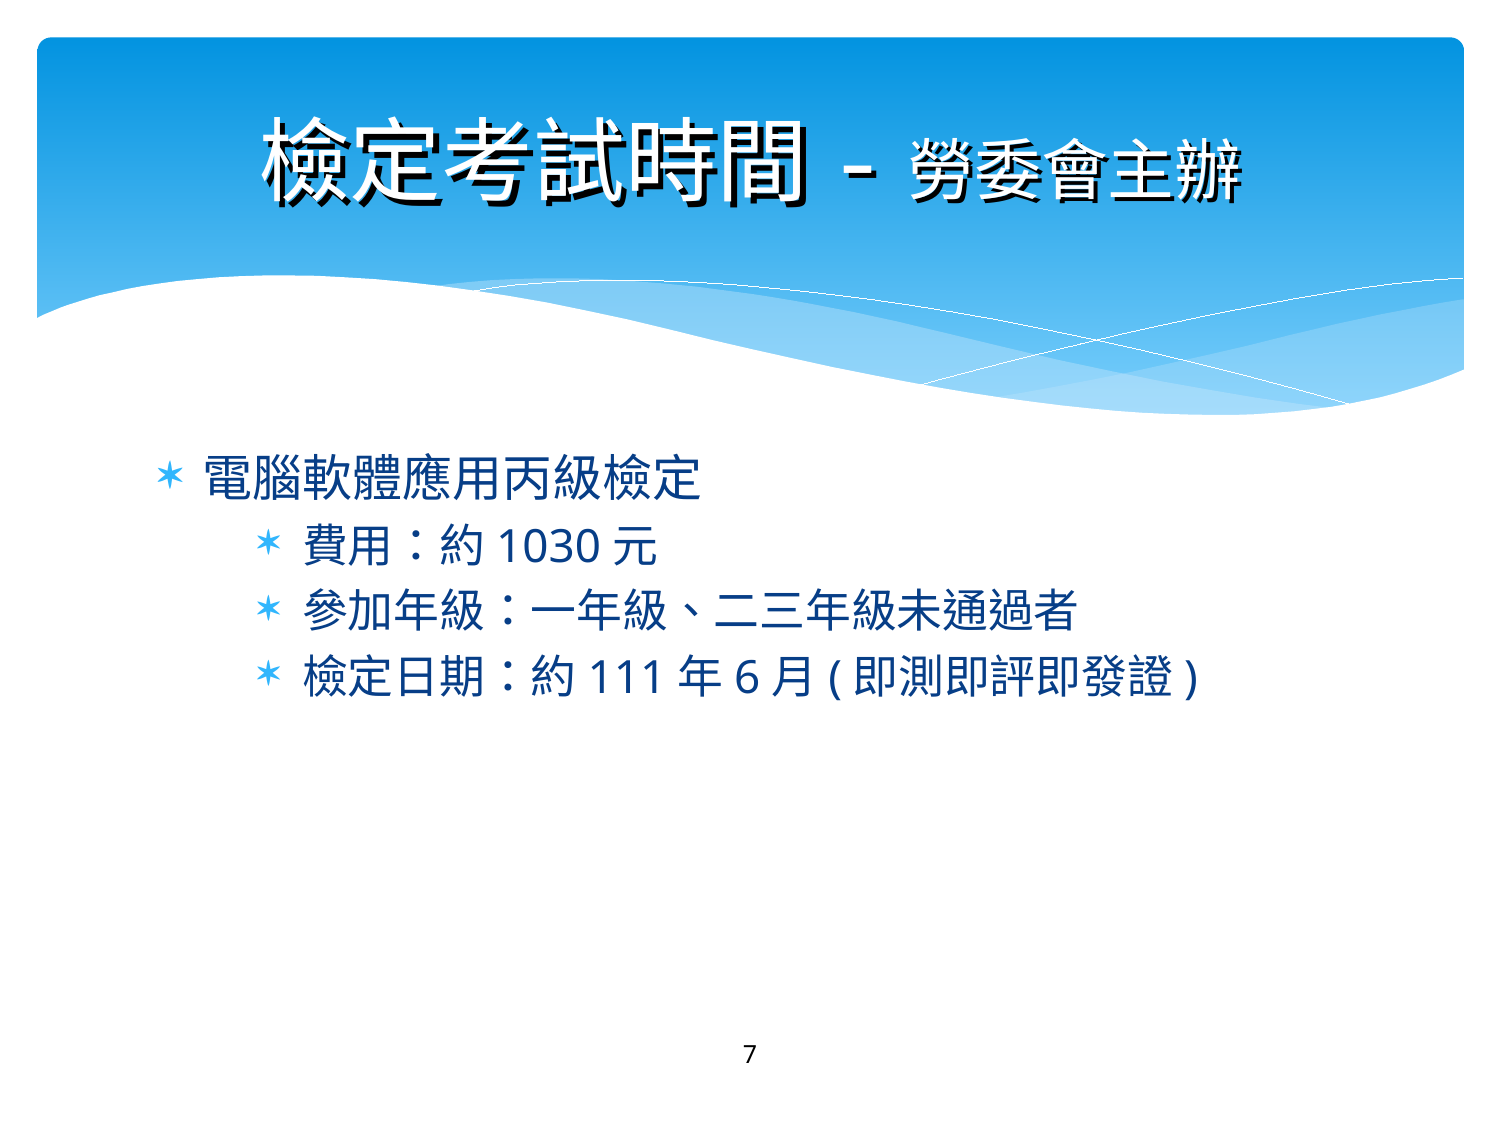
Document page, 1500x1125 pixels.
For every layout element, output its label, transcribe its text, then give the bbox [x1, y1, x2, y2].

text_box 7 [654, 1025, 846, 1086]
list 電腦軟體應用丙級檢定 費用：約1030元 參加年級：一年級、二三年級未通過者 檢定日期：約111年6月(即測即評即發證) [142, 438, 1359, 1005]
title 檢定考試時間-勞委會主辦 [75, 55, 1426, 261]
